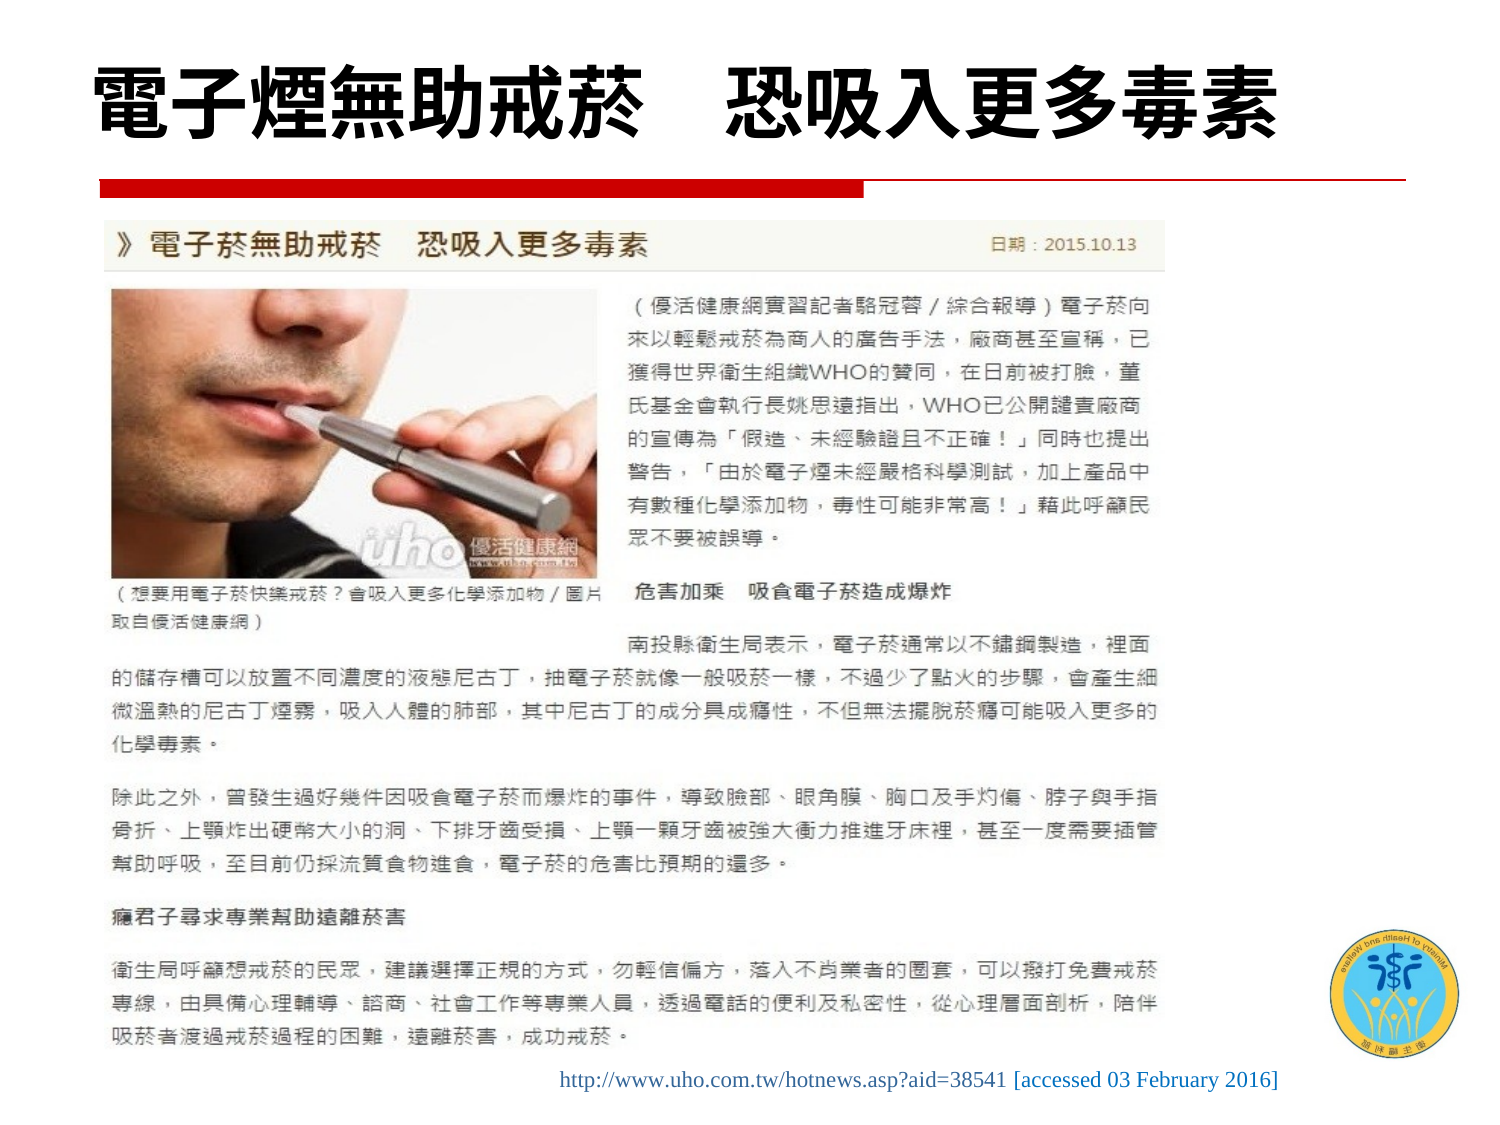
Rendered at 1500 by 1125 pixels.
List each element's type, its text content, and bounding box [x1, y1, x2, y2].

text_box 電子煙無助戒菸 恐吸入更多毒素 [75, 45, 1295, 156]
picture [1323, 927, 1468, 1062]
text_box http://www.uho.com.tw/hotnews.asp?aid=38541 [accessed 03 February 2016] [194, 1056, 1295, 1100]
picture [104, 220, 1165, 1057]
